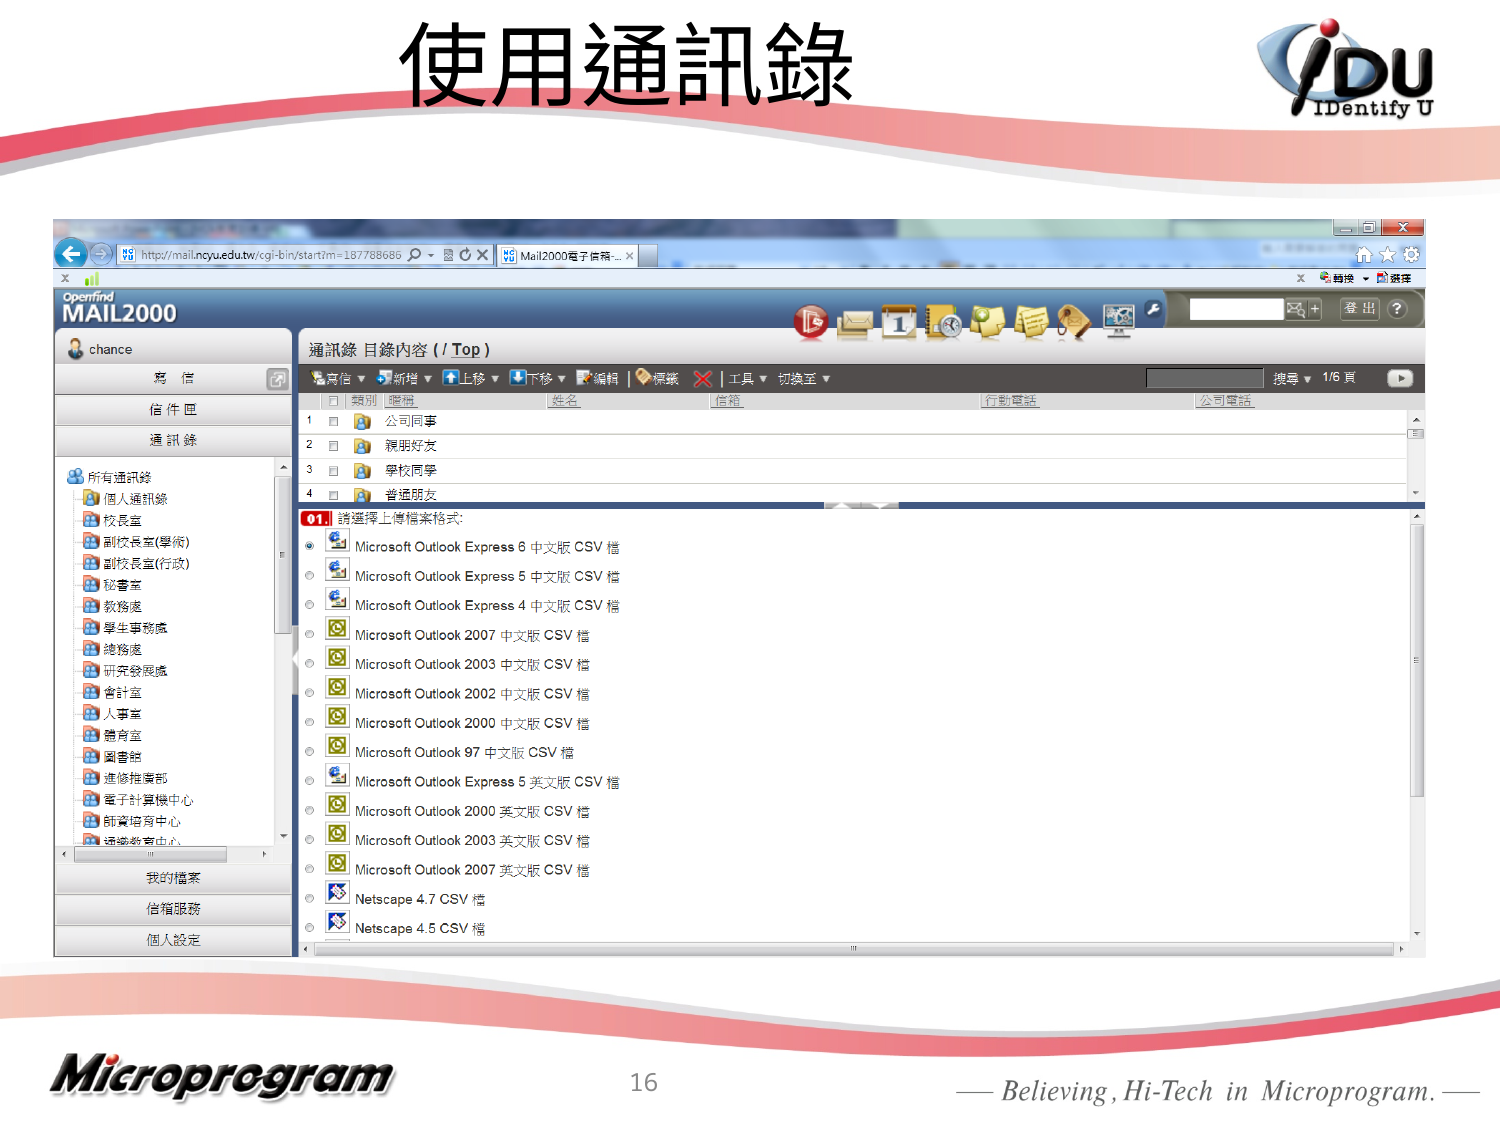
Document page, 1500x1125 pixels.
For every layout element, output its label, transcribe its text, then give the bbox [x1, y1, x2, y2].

picture [53, 220, 1426, 958]
title 使用通訊錄 [29, 0, 1225, 106]
text_box [468, 1053, 819, 1114]
